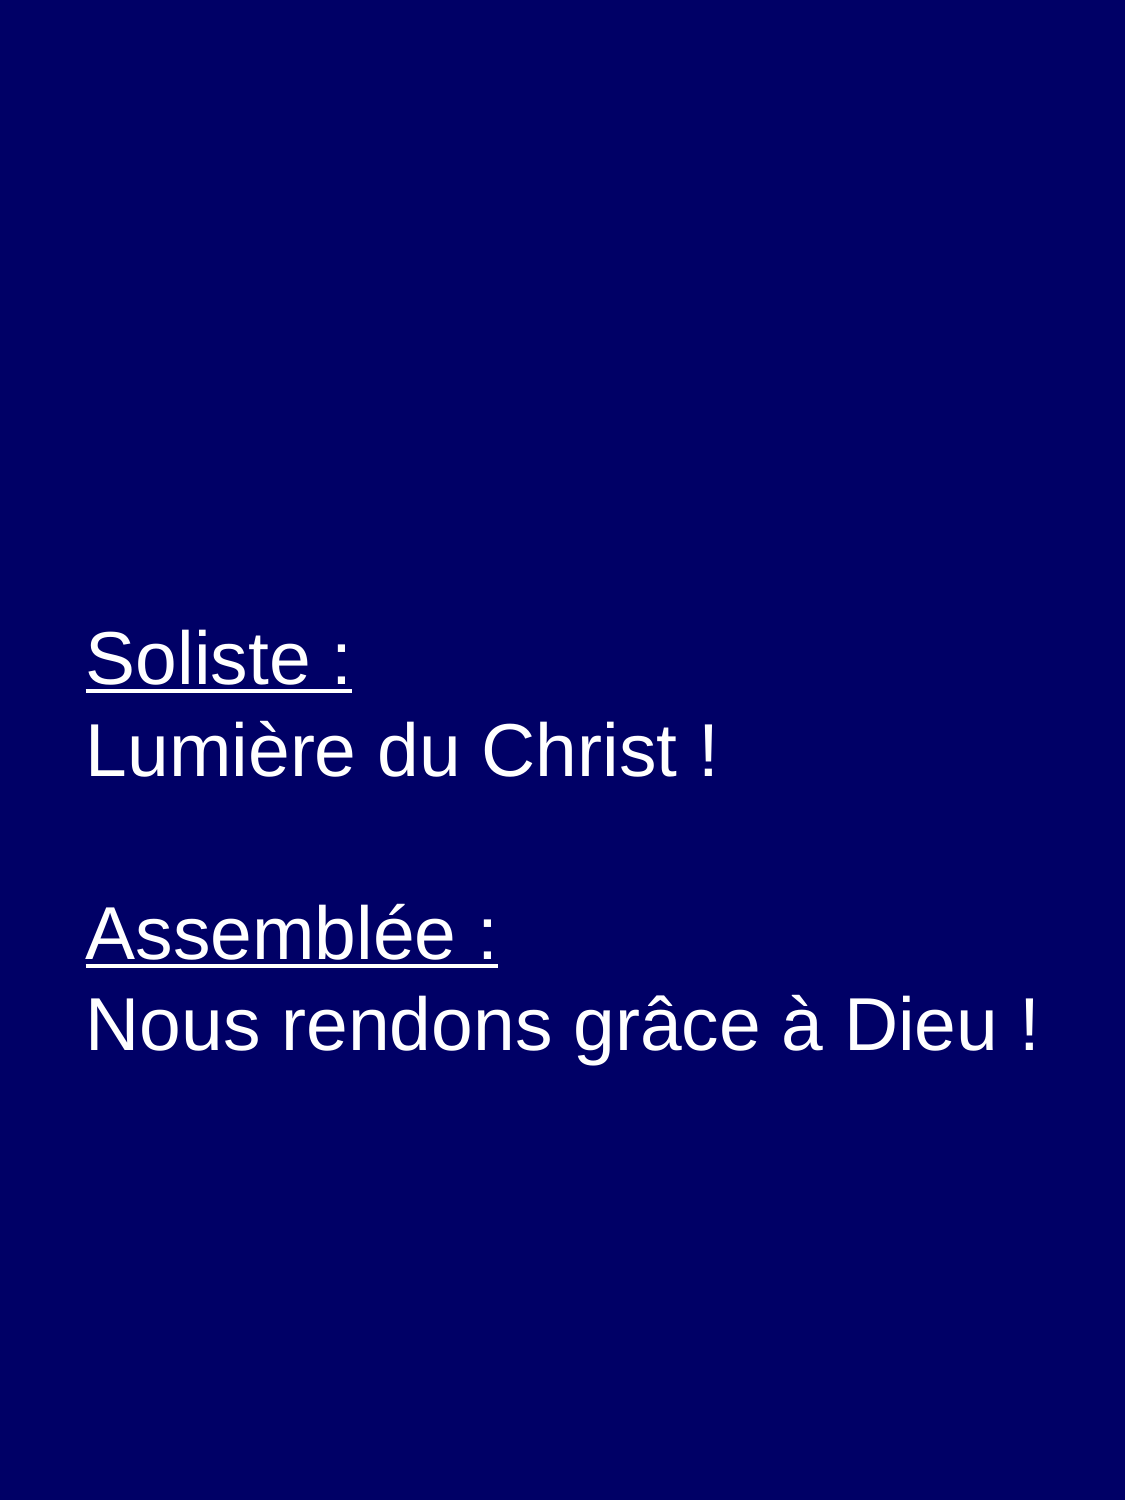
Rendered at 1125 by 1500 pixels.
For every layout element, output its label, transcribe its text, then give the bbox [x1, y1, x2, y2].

text_box Soliste : Lumière du Christ ! Assemblée : Nous rendons grâce à Dieu ! [70, 602, 1075, 1035]
